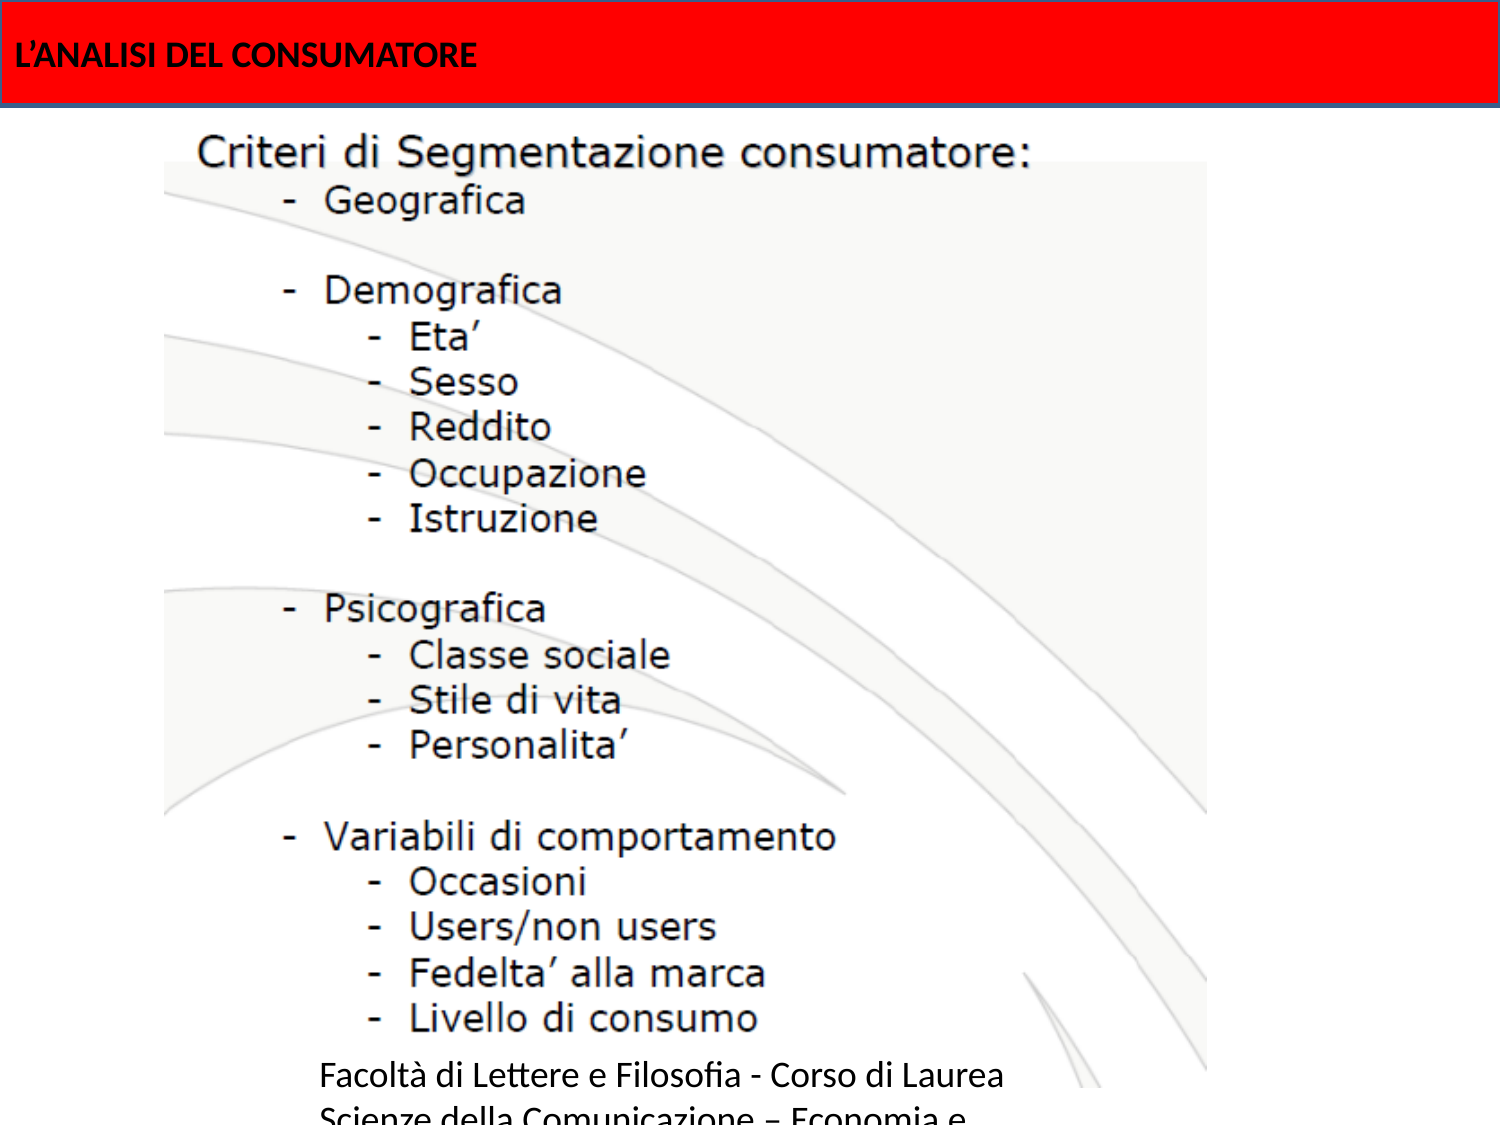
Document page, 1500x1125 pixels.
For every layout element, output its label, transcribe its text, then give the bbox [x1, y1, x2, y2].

footer Facoltà di Lettere e Filosofia - Corso di Laurea Scienze della Comunicazione – Economia e Gestione dell’impresa Gianluca Gariuolo [304, 1042, 1102, 1103]
picture [164, 128, 1207, 1088]
text_box L’ANALISI DEL CONSUMATORE [0, 0, 1500, 106]
